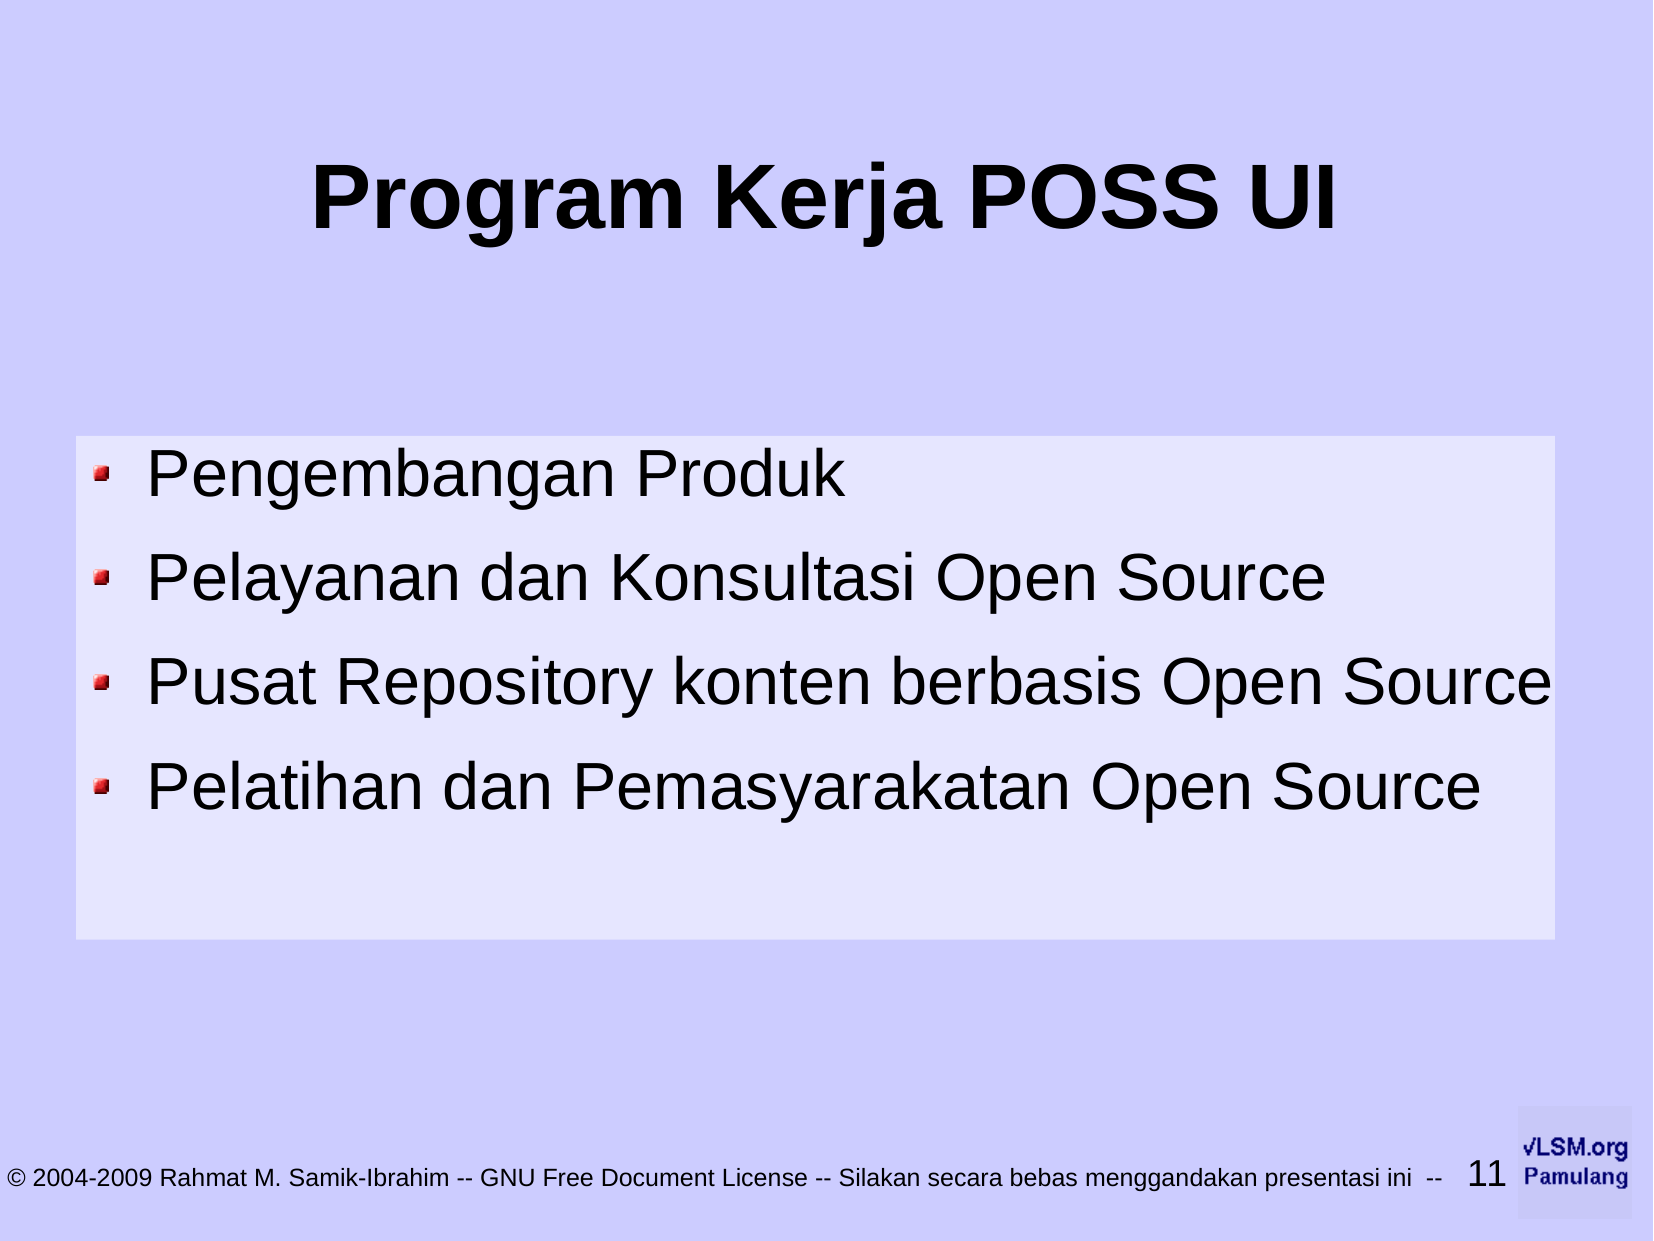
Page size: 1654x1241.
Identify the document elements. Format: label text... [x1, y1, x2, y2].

picture [1518, 1106, 1632, 1219]
title Program Kerja POSS UI [33, 137, 1618, 256]
list Pengembangan Produk Pelayanan dan Konsultasi Open Source Pusat Repository konten berbasis Open Source Pelatihan dan Pemasyarakatan Open Source [76, 435, 1555, 940]
